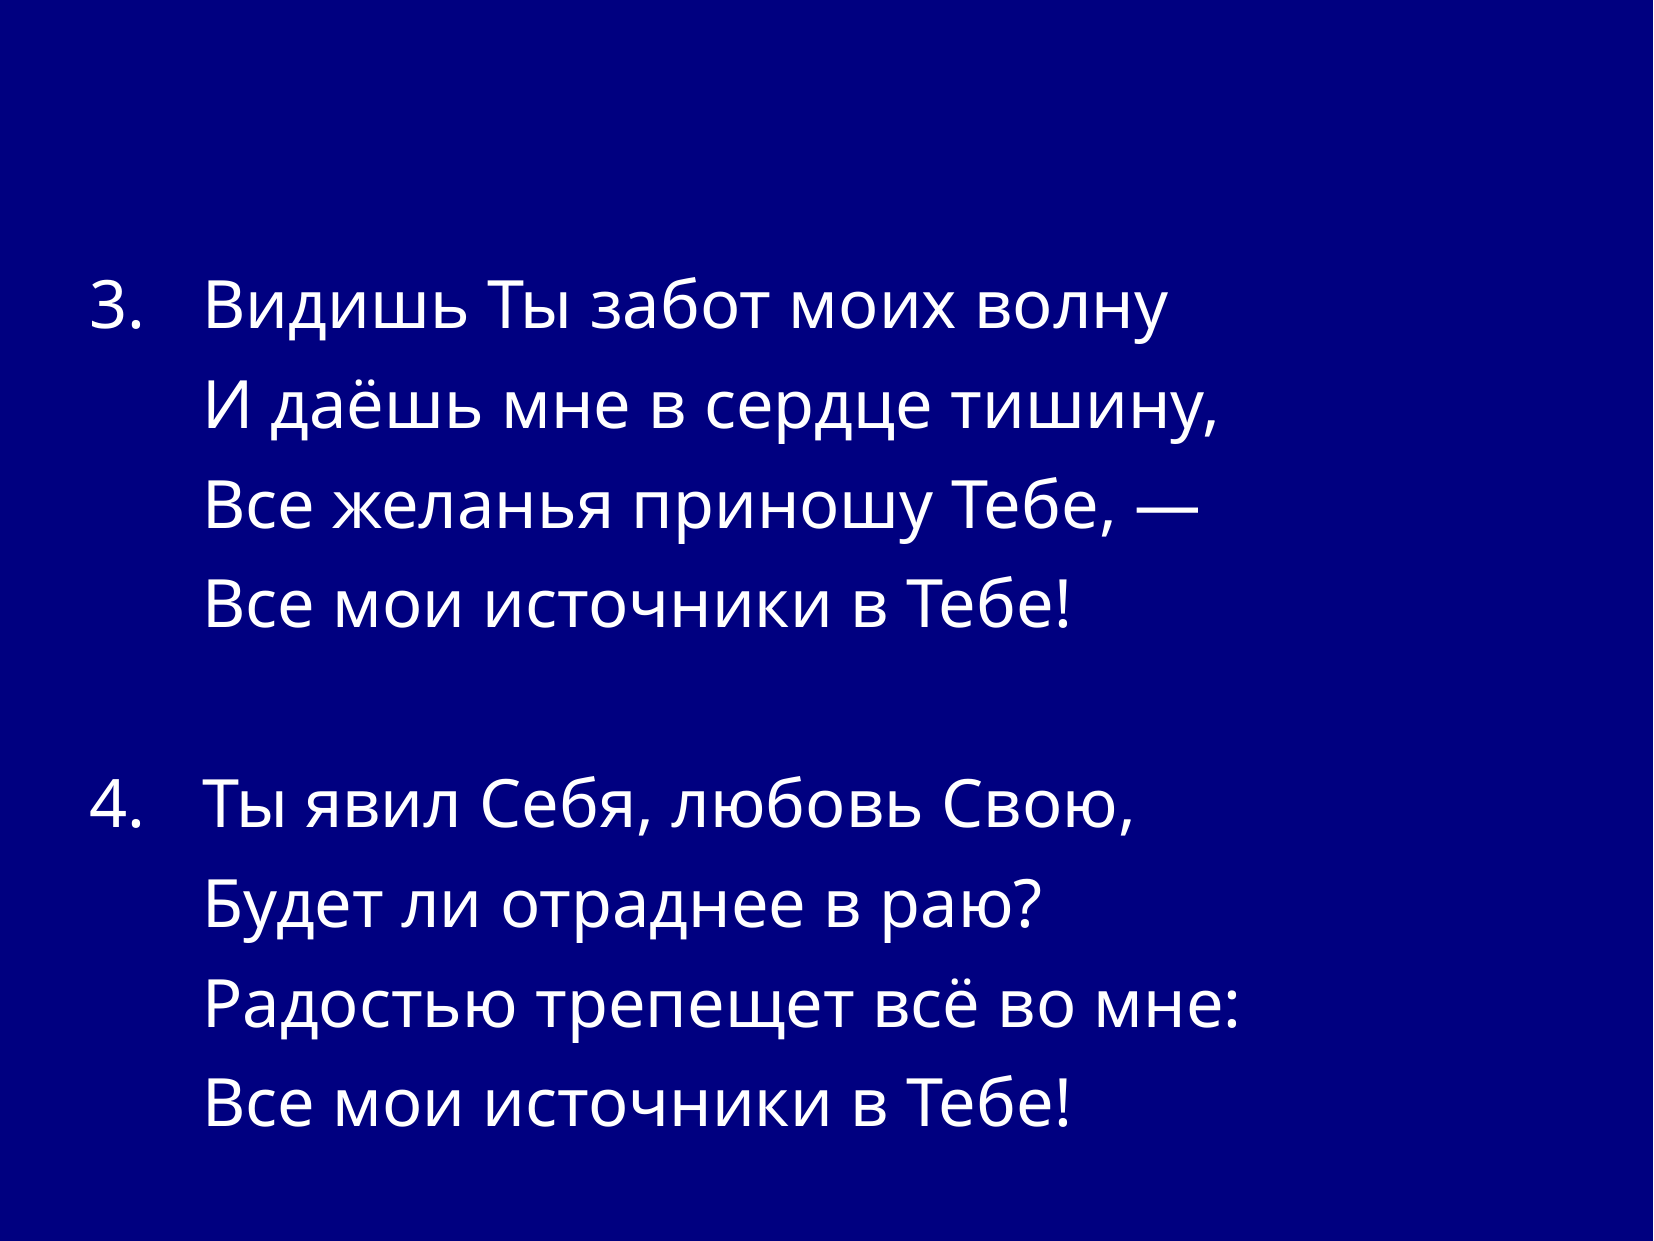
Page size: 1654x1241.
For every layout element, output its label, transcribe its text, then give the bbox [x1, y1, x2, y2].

text_box 3. Видишь Ты забот моих волну И даёшь мне в сердце тишину, Все желанья приношу Тебе, — Все мои источники в Тебе! 4. Ты явил Себя, любовь Свою, Будет ли отраднее в раю? Радостью трепещет всё во мне: Все мои источники в Тебе! [75, 150, 1576, 1163]
